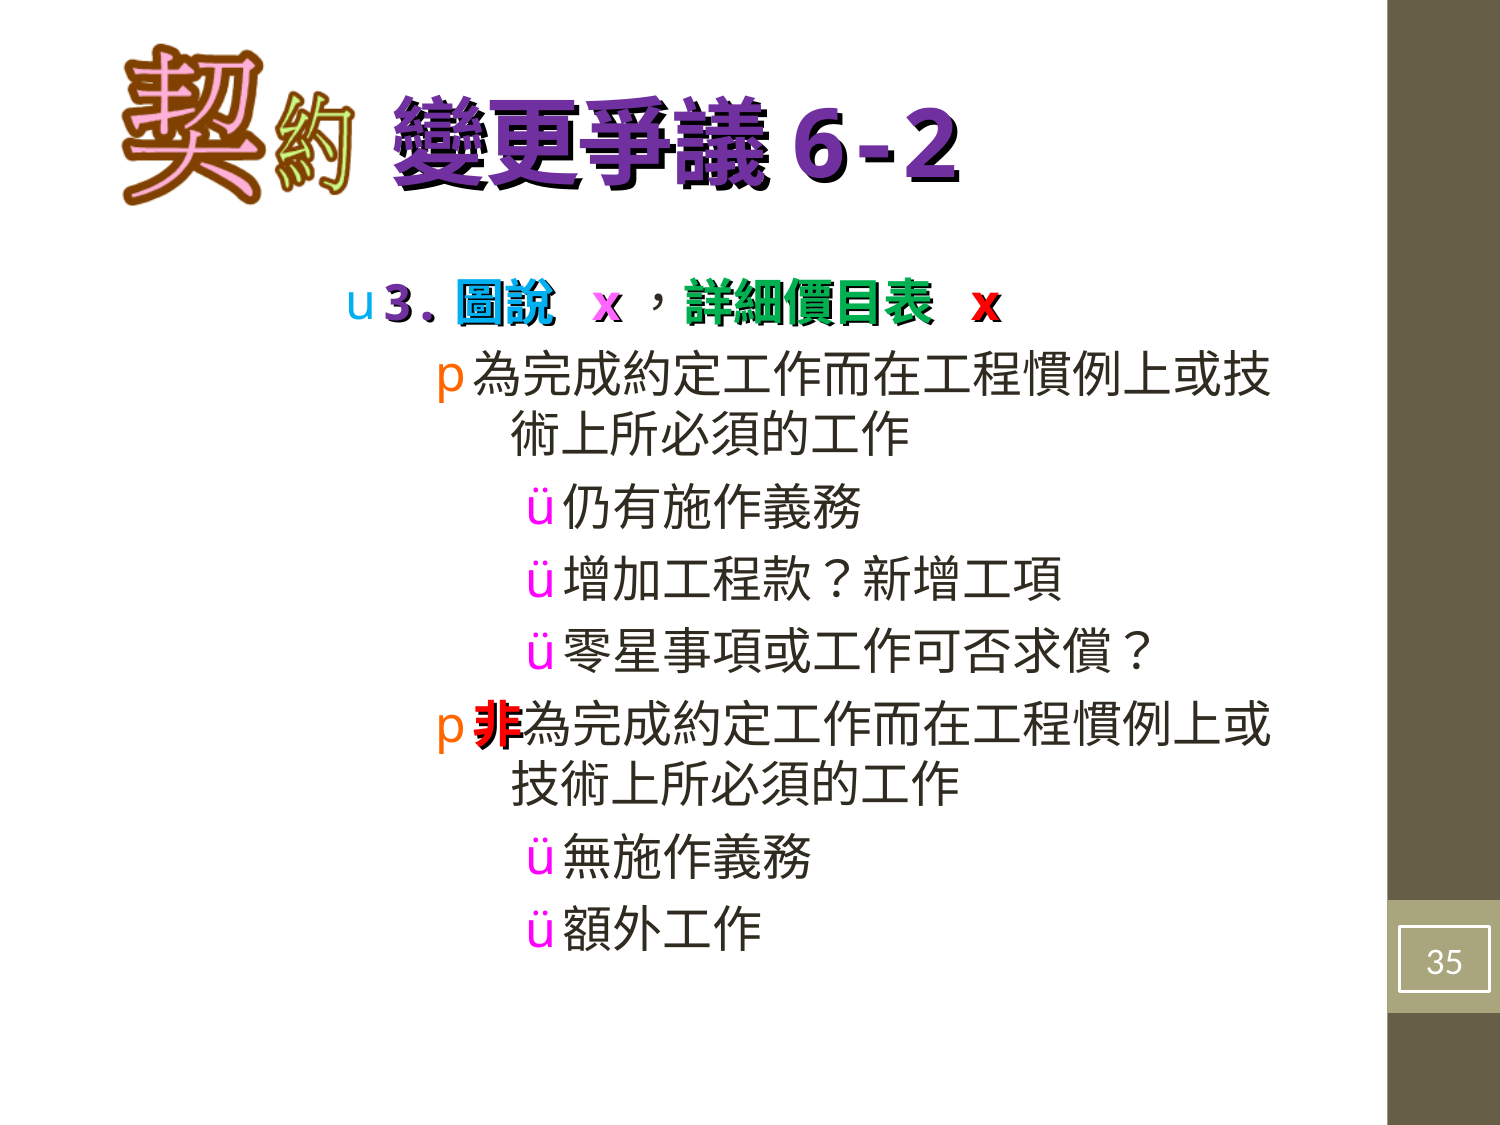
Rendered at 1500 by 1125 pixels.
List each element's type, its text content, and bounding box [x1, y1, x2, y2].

picture [100, 36, 368, 211]
title 變更爭議6-2 [75, 45, 1326, 233]
list 3.圖說 x，詳細價目表 x 為完成約定工作而在工程慣例上或技術上所必須的工作 仍有施作義務 增加工程款？新增工項 零星事項或工作可否求償？ 非為完成約定工作而在工程慣例上或技術上所必須的工作 無施作義務 額外工作 [75, 262, 1326, 1051]
text_box 35 [1399, 926, 1490, 992]
